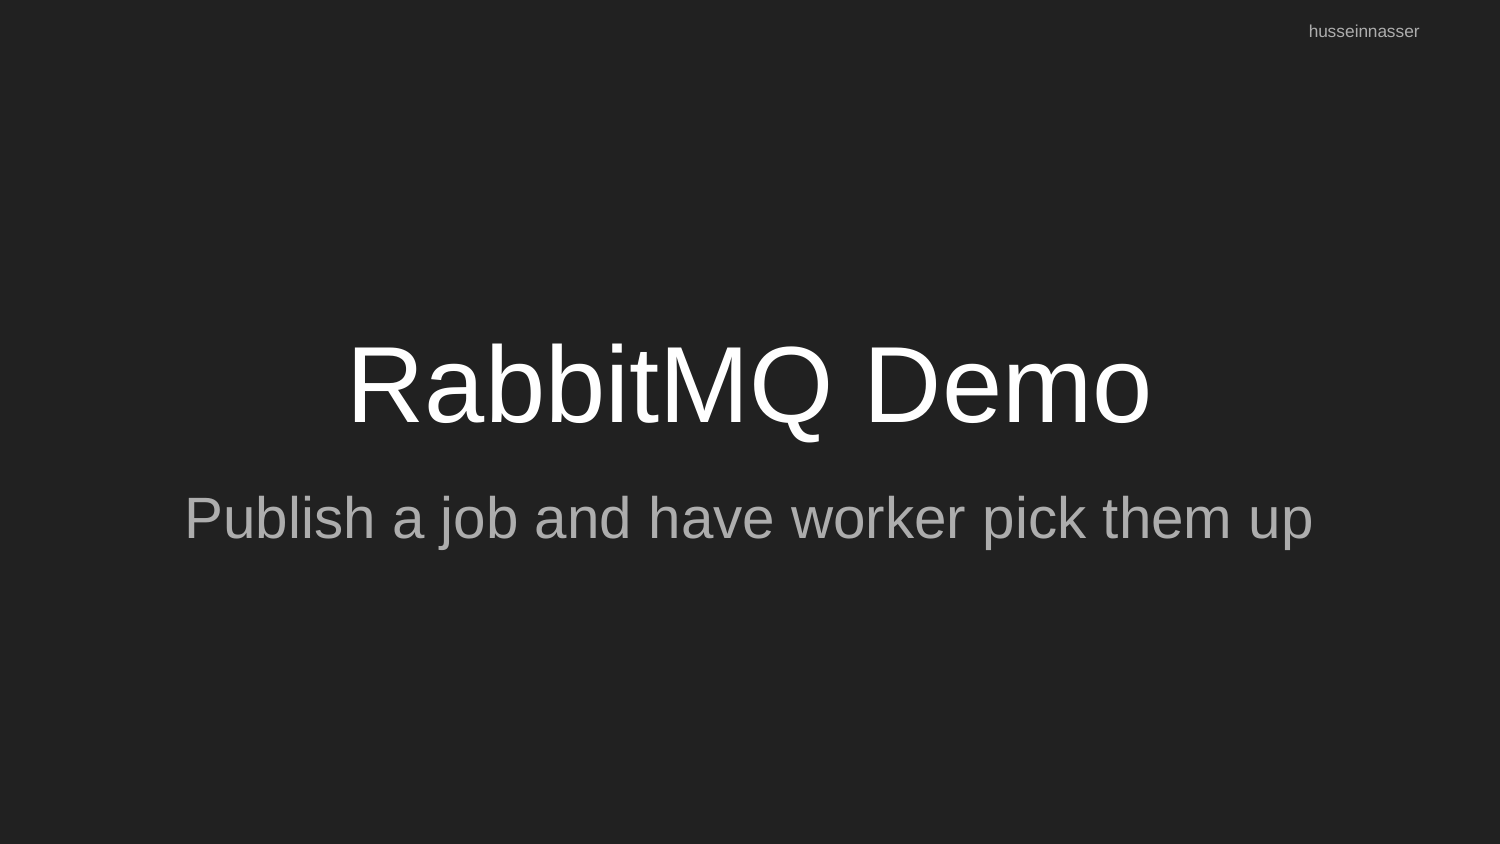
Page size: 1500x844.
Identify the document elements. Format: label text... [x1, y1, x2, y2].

subtitle Publish a job and have worker pick them up [51, 464, 1449, 595]
title RabbitMQ Demo [51, 122, 1449, 459]
subtitle husseinnasser [1236, 11, 1492, 53]
